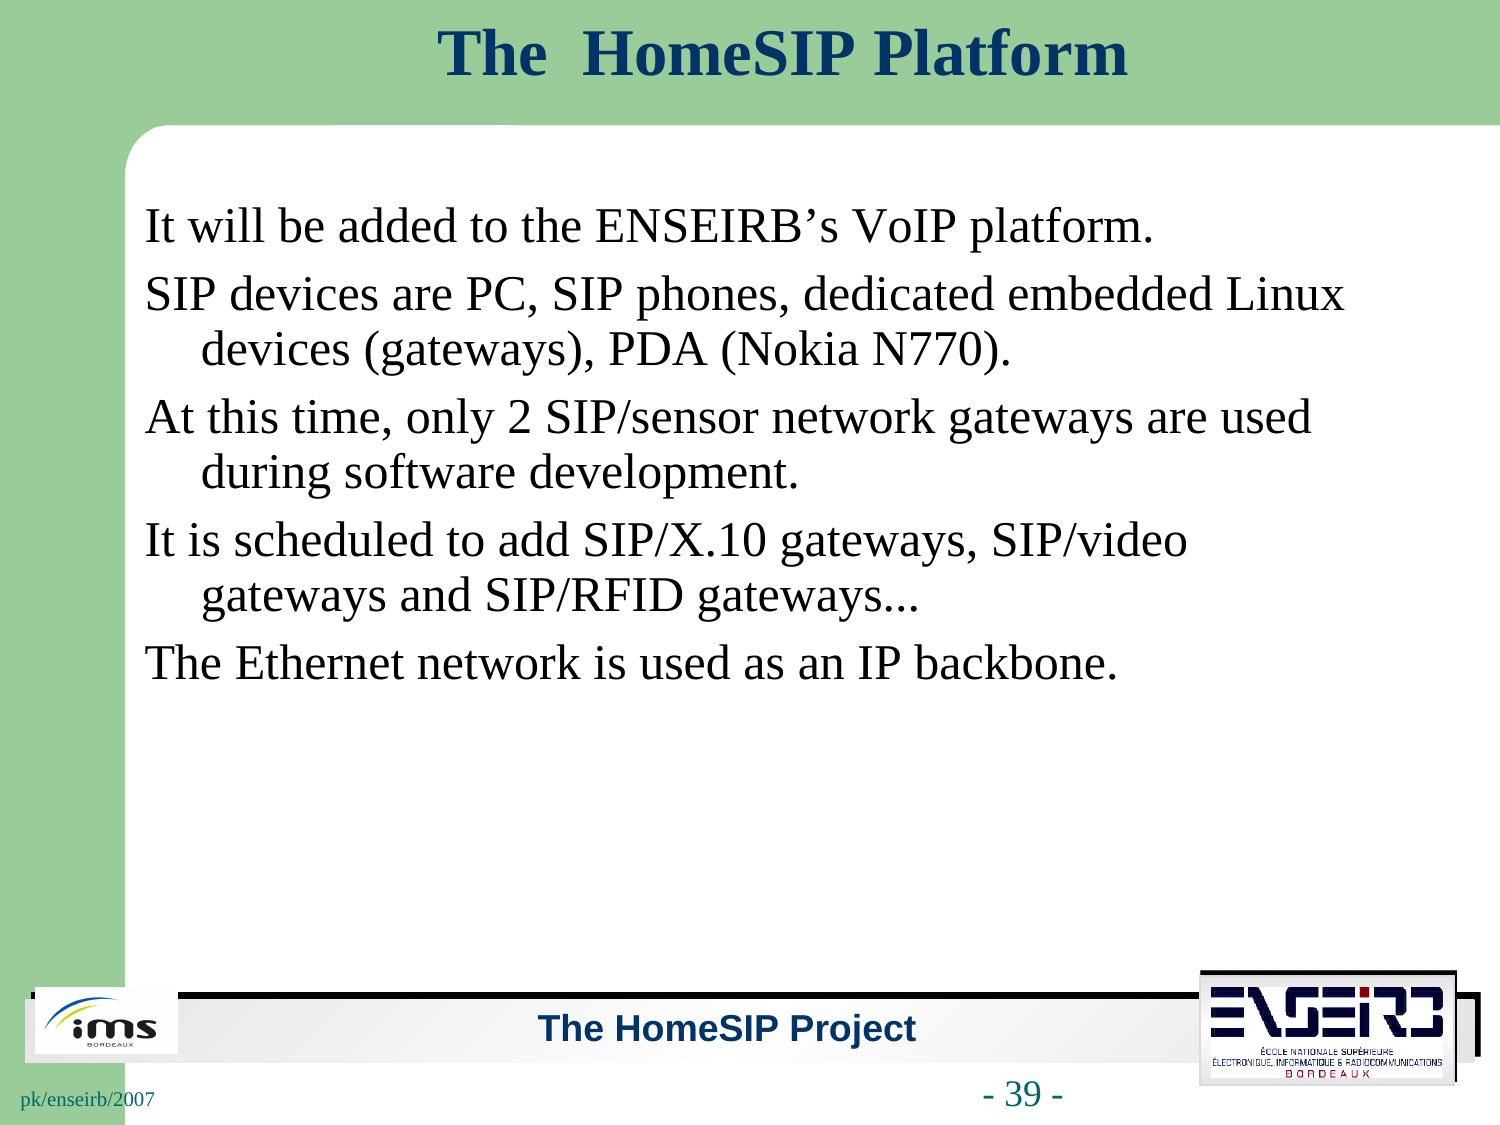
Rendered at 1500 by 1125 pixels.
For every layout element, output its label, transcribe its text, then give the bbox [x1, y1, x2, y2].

picture [1211, 987, 1443, 1078]
text_box It will be added to the ENSEIRB’s VoIP platform. SIP devices are PC, SIP phones, dedicated embedded Linux devices (gateways), PDA (Nokia N770). At this time, only 2 SIP/sensor network gateways are used during software development. It is scheduled to add SIP/X.10 gateways, SIP/video gateways and SIP/RFID gateways... The Ethernet network is used as an IP backbone. [129, 190, 1392, 802]
picture [35, 987, 178, 1054]
text_box The HomeSIP Platform [246, 8, 1322, 99]
